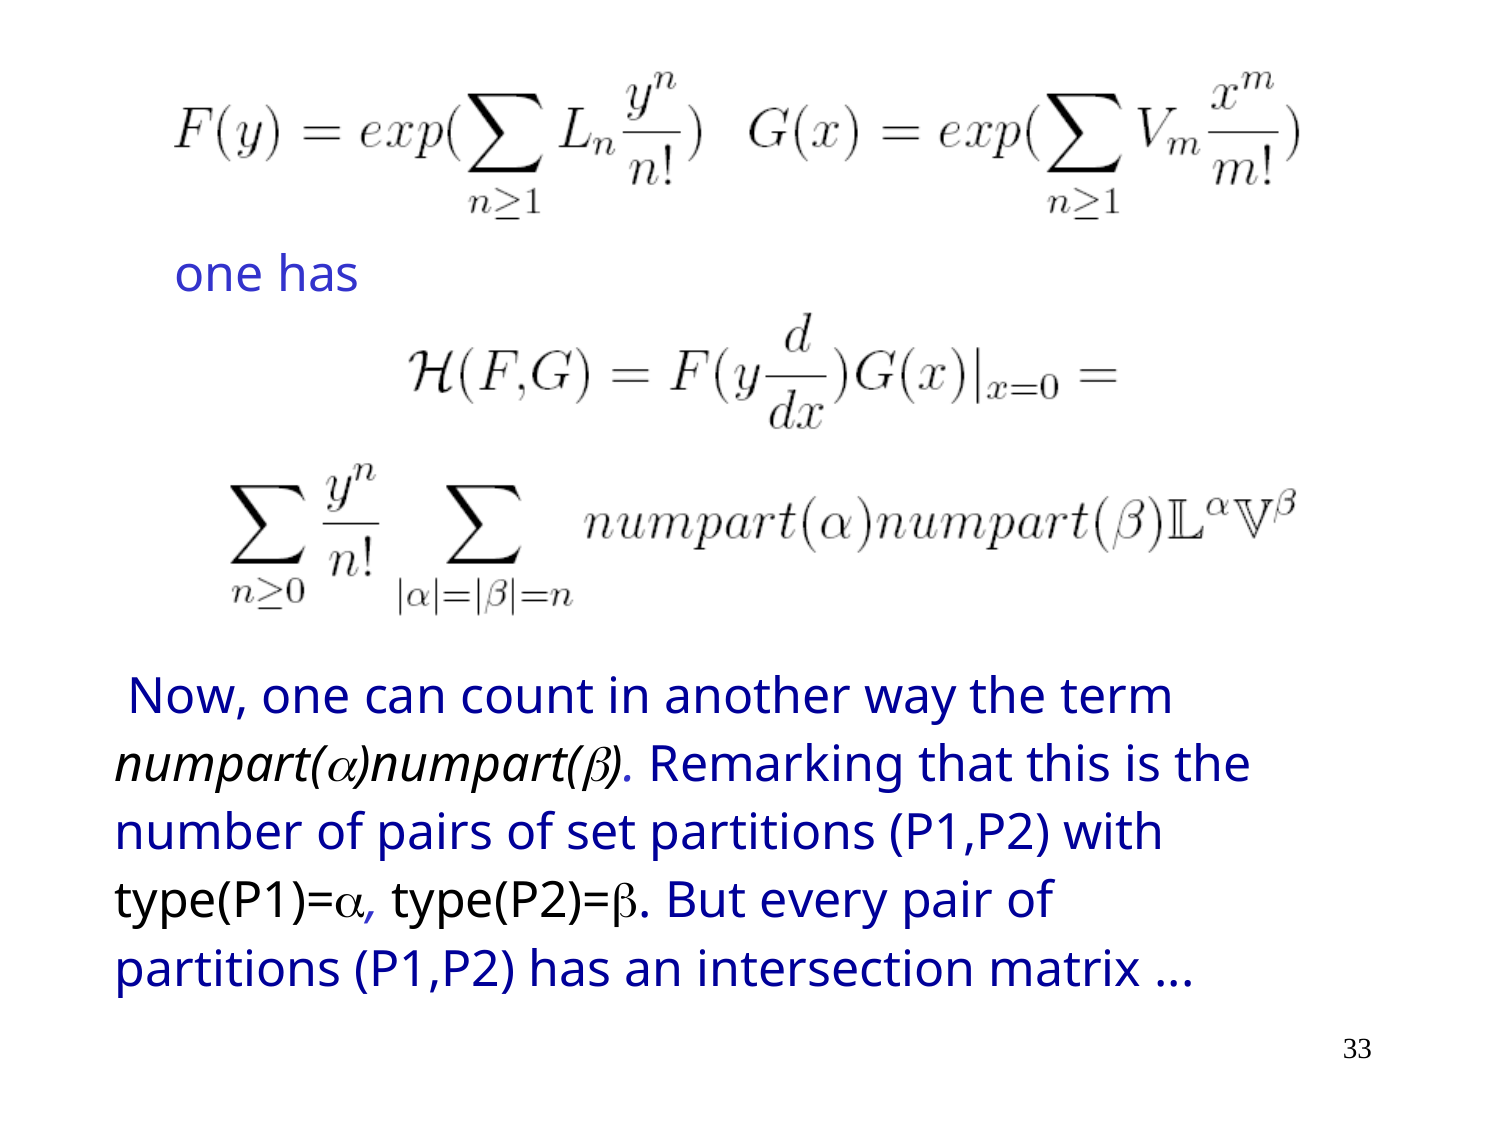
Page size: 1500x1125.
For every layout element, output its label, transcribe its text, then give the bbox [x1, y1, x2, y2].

text_box one has [159, 230, 376, 383]
text_box Now, one can count in another way the term numpart()numpart(). Remarking that this is the number of pairs of set partitions (P1,P2) with type(P1)=, type(P2)=. But every pair of partitions (P1,P2) has an intersection matrix ... [99, 652, 1281, 1009]
picture [174, 61, 1307, 230]
picture [187, 299, 1307, 625]
